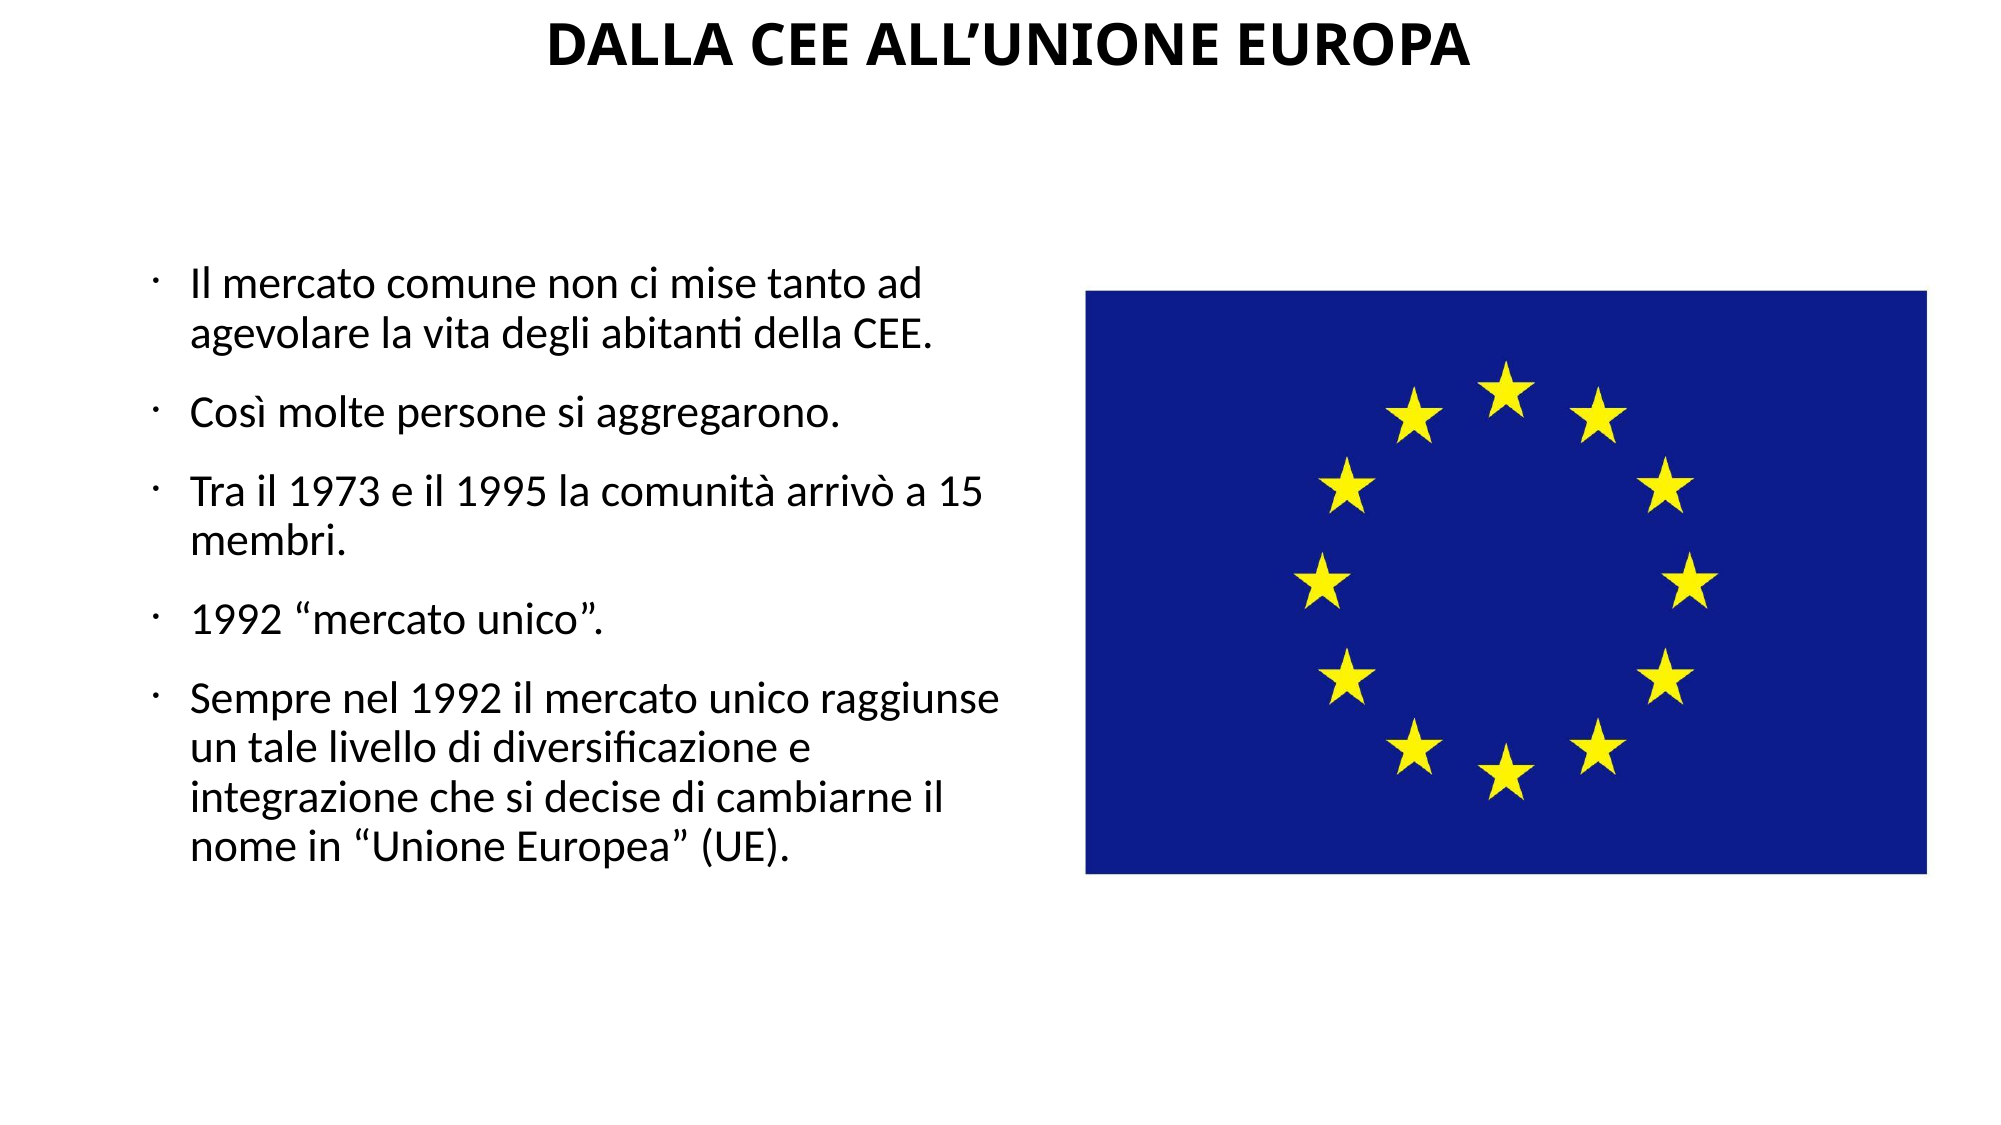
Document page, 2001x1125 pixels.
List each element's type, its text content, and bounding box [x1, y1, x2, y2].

title DALLA CEE ALL’UNIONE EUROPA [267, 0, 1732, 110]
list Il mercato comune non ci mise tanto ad agevolare la vita degli abitanti della CEE. Così molte persone si aggregarono. Tra il 1973 e il 1995 la comunità arrivò a 15 membri. 1992 “mercato unico”. Sempre nel 1992 il mercato unico raggiunse un tale livello di diversificazione e integrazione che si decise di cambiarne il nome in “Unione Europea” (UE). [137, 152, 1026, 1014]
picture [1068, 273, 1944, 892]
